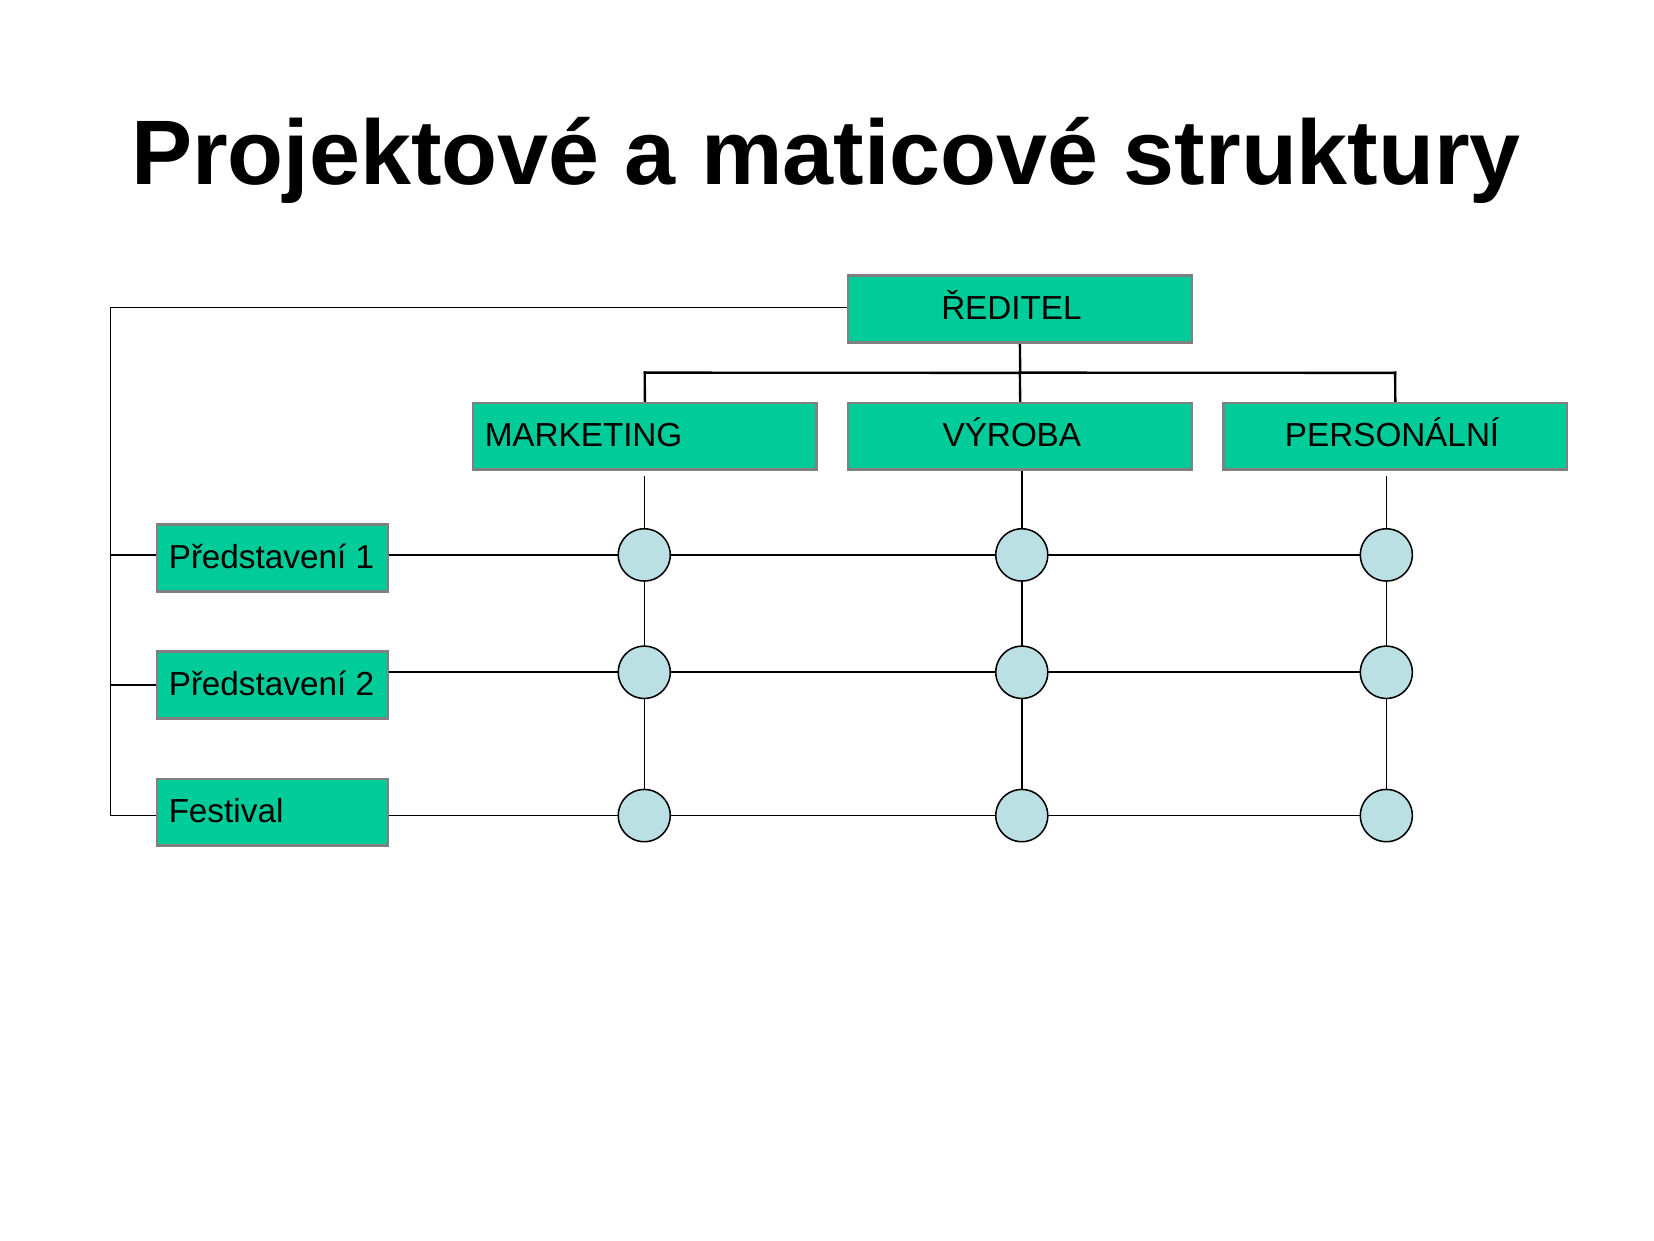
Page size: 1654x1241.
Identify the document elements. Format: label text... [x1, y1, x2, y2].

text_box [1360, 528, 1413, 582]
text_box Představení 1 [168, 535, 375, 576]
text_box [618, 789, 671, 842]
text_box [1360, 789, 1413, 842]
text_box [995, 789, 1048, 842]
text_box VÝROBA [942, 413, 1082, 454]
text_box [618, 646, 671, 699]
text_box [1360, 646, 1413, 699]
text_box [995, 528, 1048, 582]
text_box MARKETING [484, 413, 683, 454]
text_box [618, 528, 671, 582]
text_box ŘEDITEL [941, 285, 1082, 326]
text_box Představení 2 [168, 661, 375, 702]
title Projektové a maticové struktury [82, 49, 1571, 257]
text_box Festival [168, 789, 284, 830]
text_box PERSONÁLNÍ [1284, 413, 1500, 454]
text_box [995, 646, 1048, 699]
